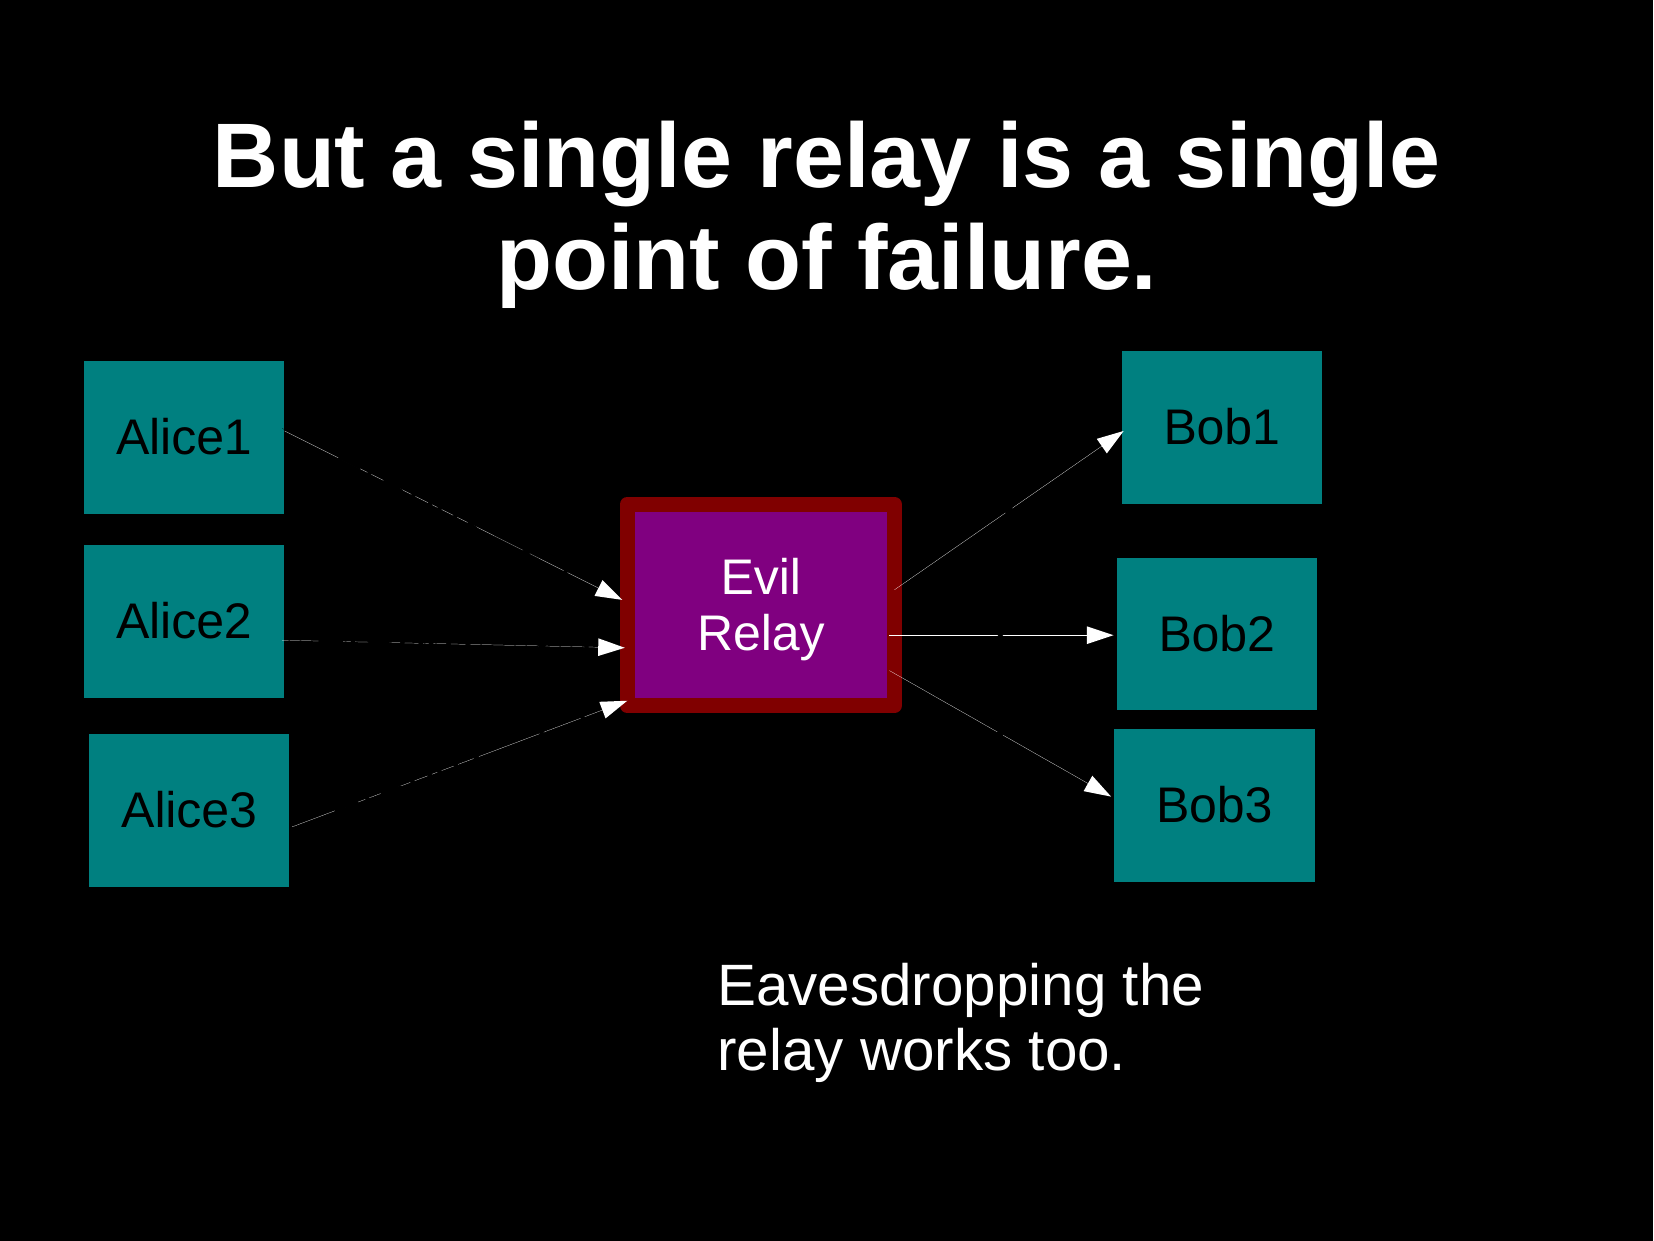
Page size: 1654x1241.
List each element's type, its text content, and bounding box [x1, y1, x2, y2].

text_box Alice2 [83, 544, 285, 699]
text_box Alice1 [83, 360, 285, 515]
text_box Alice3 [88, 733, 290, 888]
text_box Bob2 [1116, 557, 1318, 711]
text_box Evil Relay [627, 504, 895, 706]
text_box Bob3 [1113, 728, 1316, 883]
title But a single relay is a single point of failure. [121, 88, 1534, 325]
text_box Eavesdropping the relay works too. [702, 945, 1283, 1106]
text_box Bob1 [1121, 350, 1323, 505]
